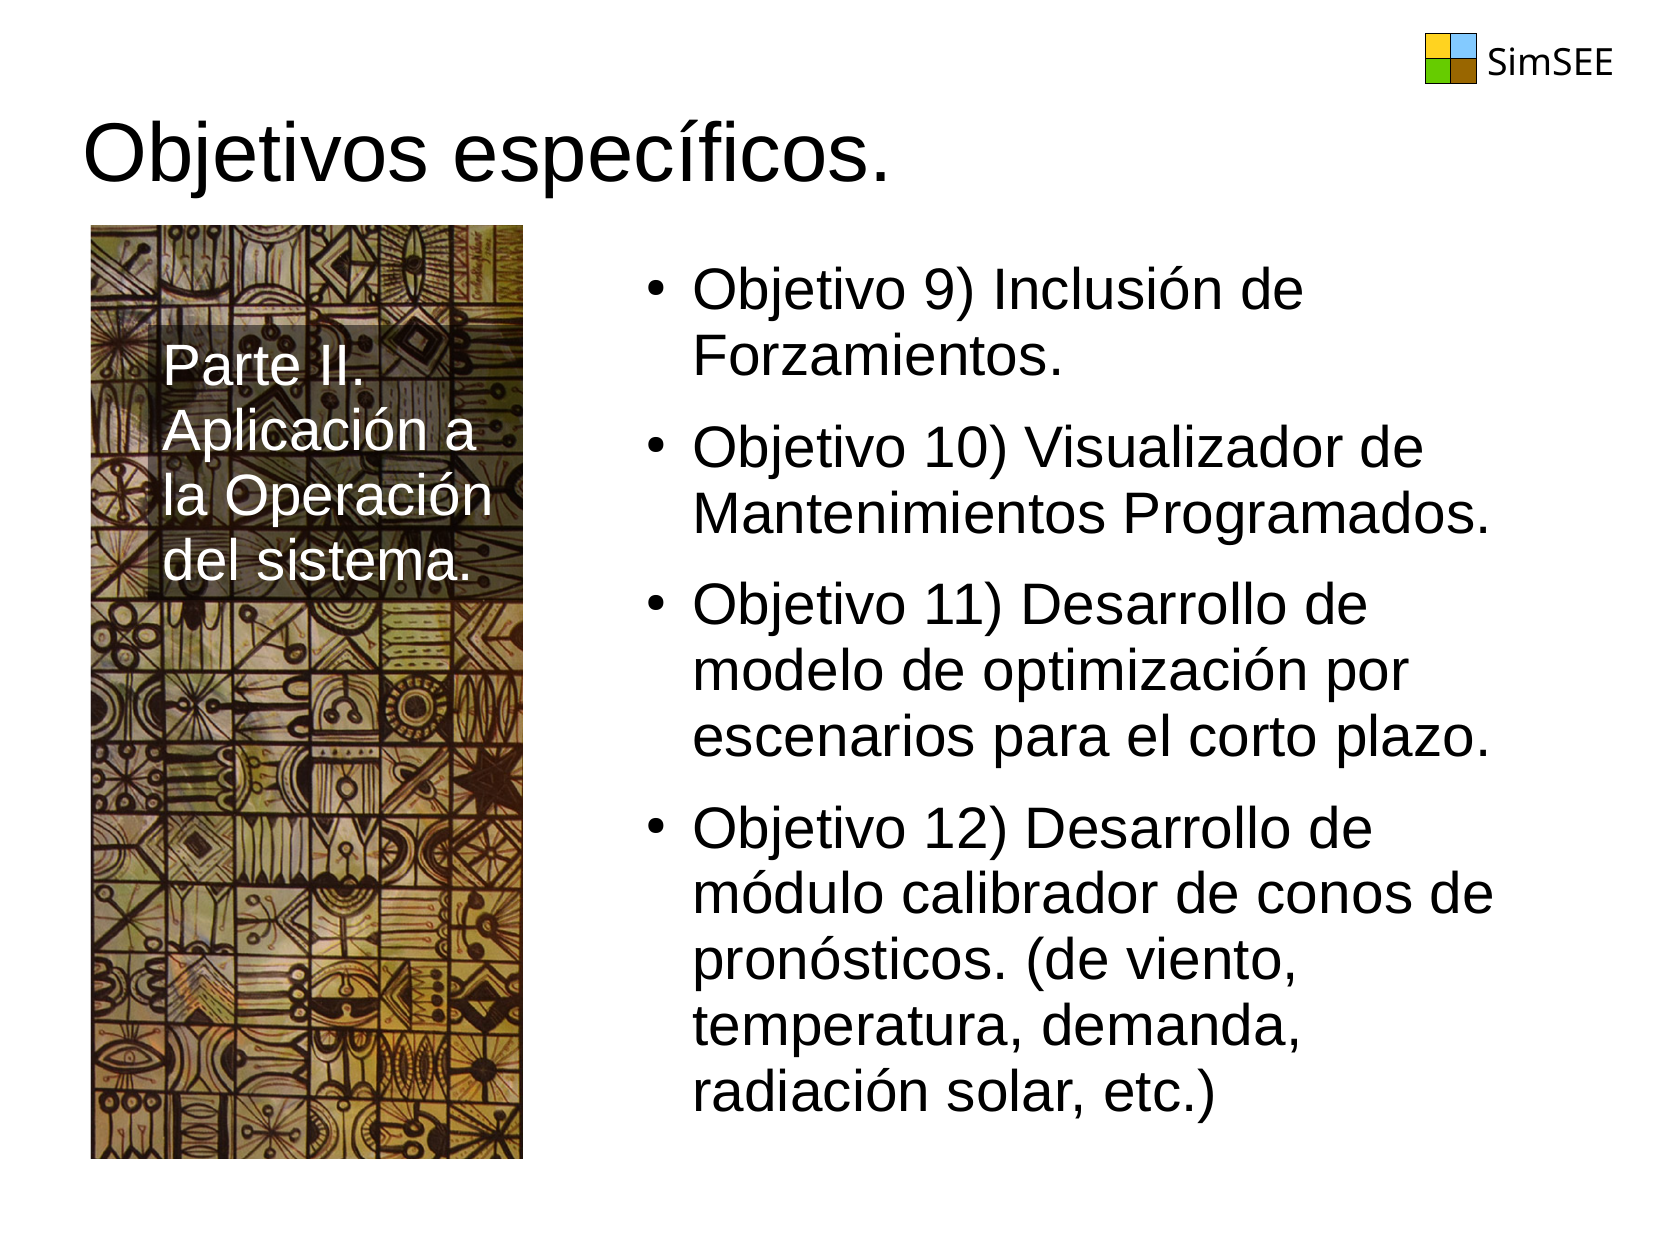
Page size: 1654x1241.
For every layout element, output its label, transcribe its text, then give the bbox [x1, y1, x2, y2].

title Objetivos específicos. [82, 49, 1571, 257]
text_box Parte II. Aplicación a la Operación del sistema. [147, 325, 523, 601]
picture [90, 257, 523, 1159]
list Objetivo 9) Inclusión de Forzamientos. Objetivo 10) Visualizador de Mantenimientos Programados. Objetivo 11) Desarrollo de modelo de optimización por escenarios para el corto plazo. Objetivo 12) Desarrollo de módulo calibrador de conos de pronósticos. (de viento, temperatura, demanda, radiación solar, etc.) [630, 256, 1546, 1140]
